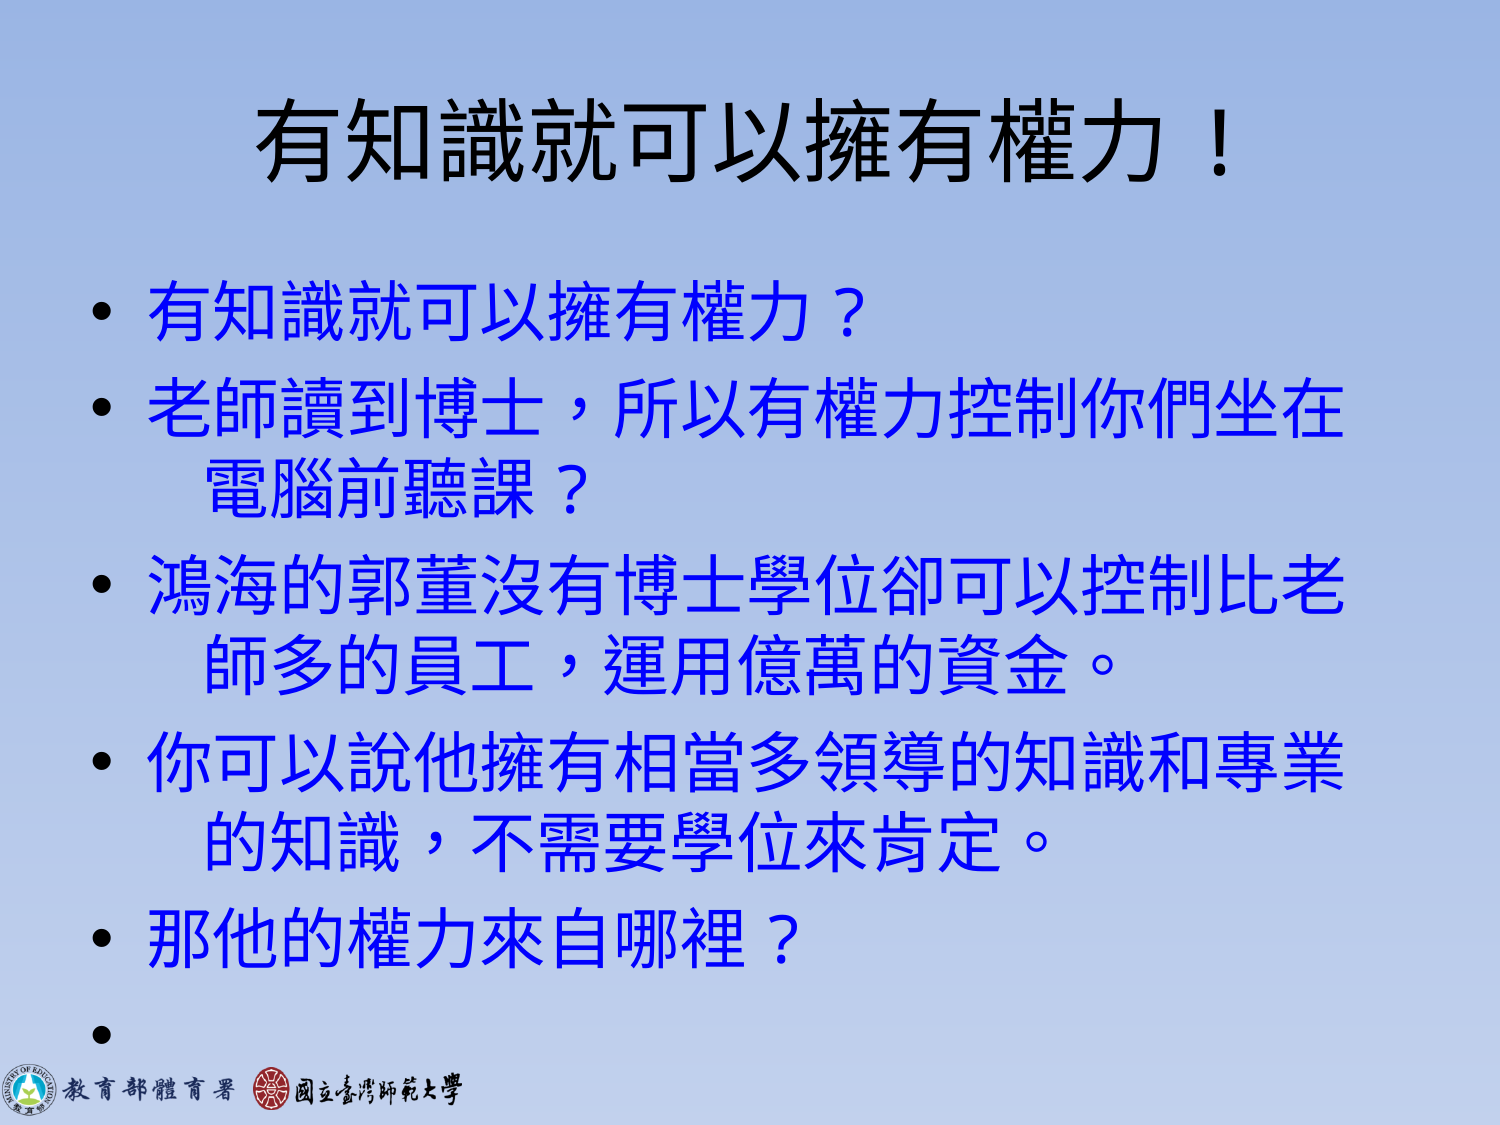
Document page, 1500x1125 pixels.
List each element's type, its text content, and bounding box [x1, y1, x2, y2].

title 有知識就可以擁有權力! [75, 45, 1426, 233]
list 有知識就可以擁有權力? 老師讀到博士，所以有權力控制你們坐在電腦前聽課? 鴻海的郭董沒有博士學位卻可以控制比老師多的員工，運用億萬的資金。 你可以說他擁有相當多領導的知識和專業的知識，不需要學位來肯定。 那他的權力來自哪裡? [75, 262, 1426, 1005]
